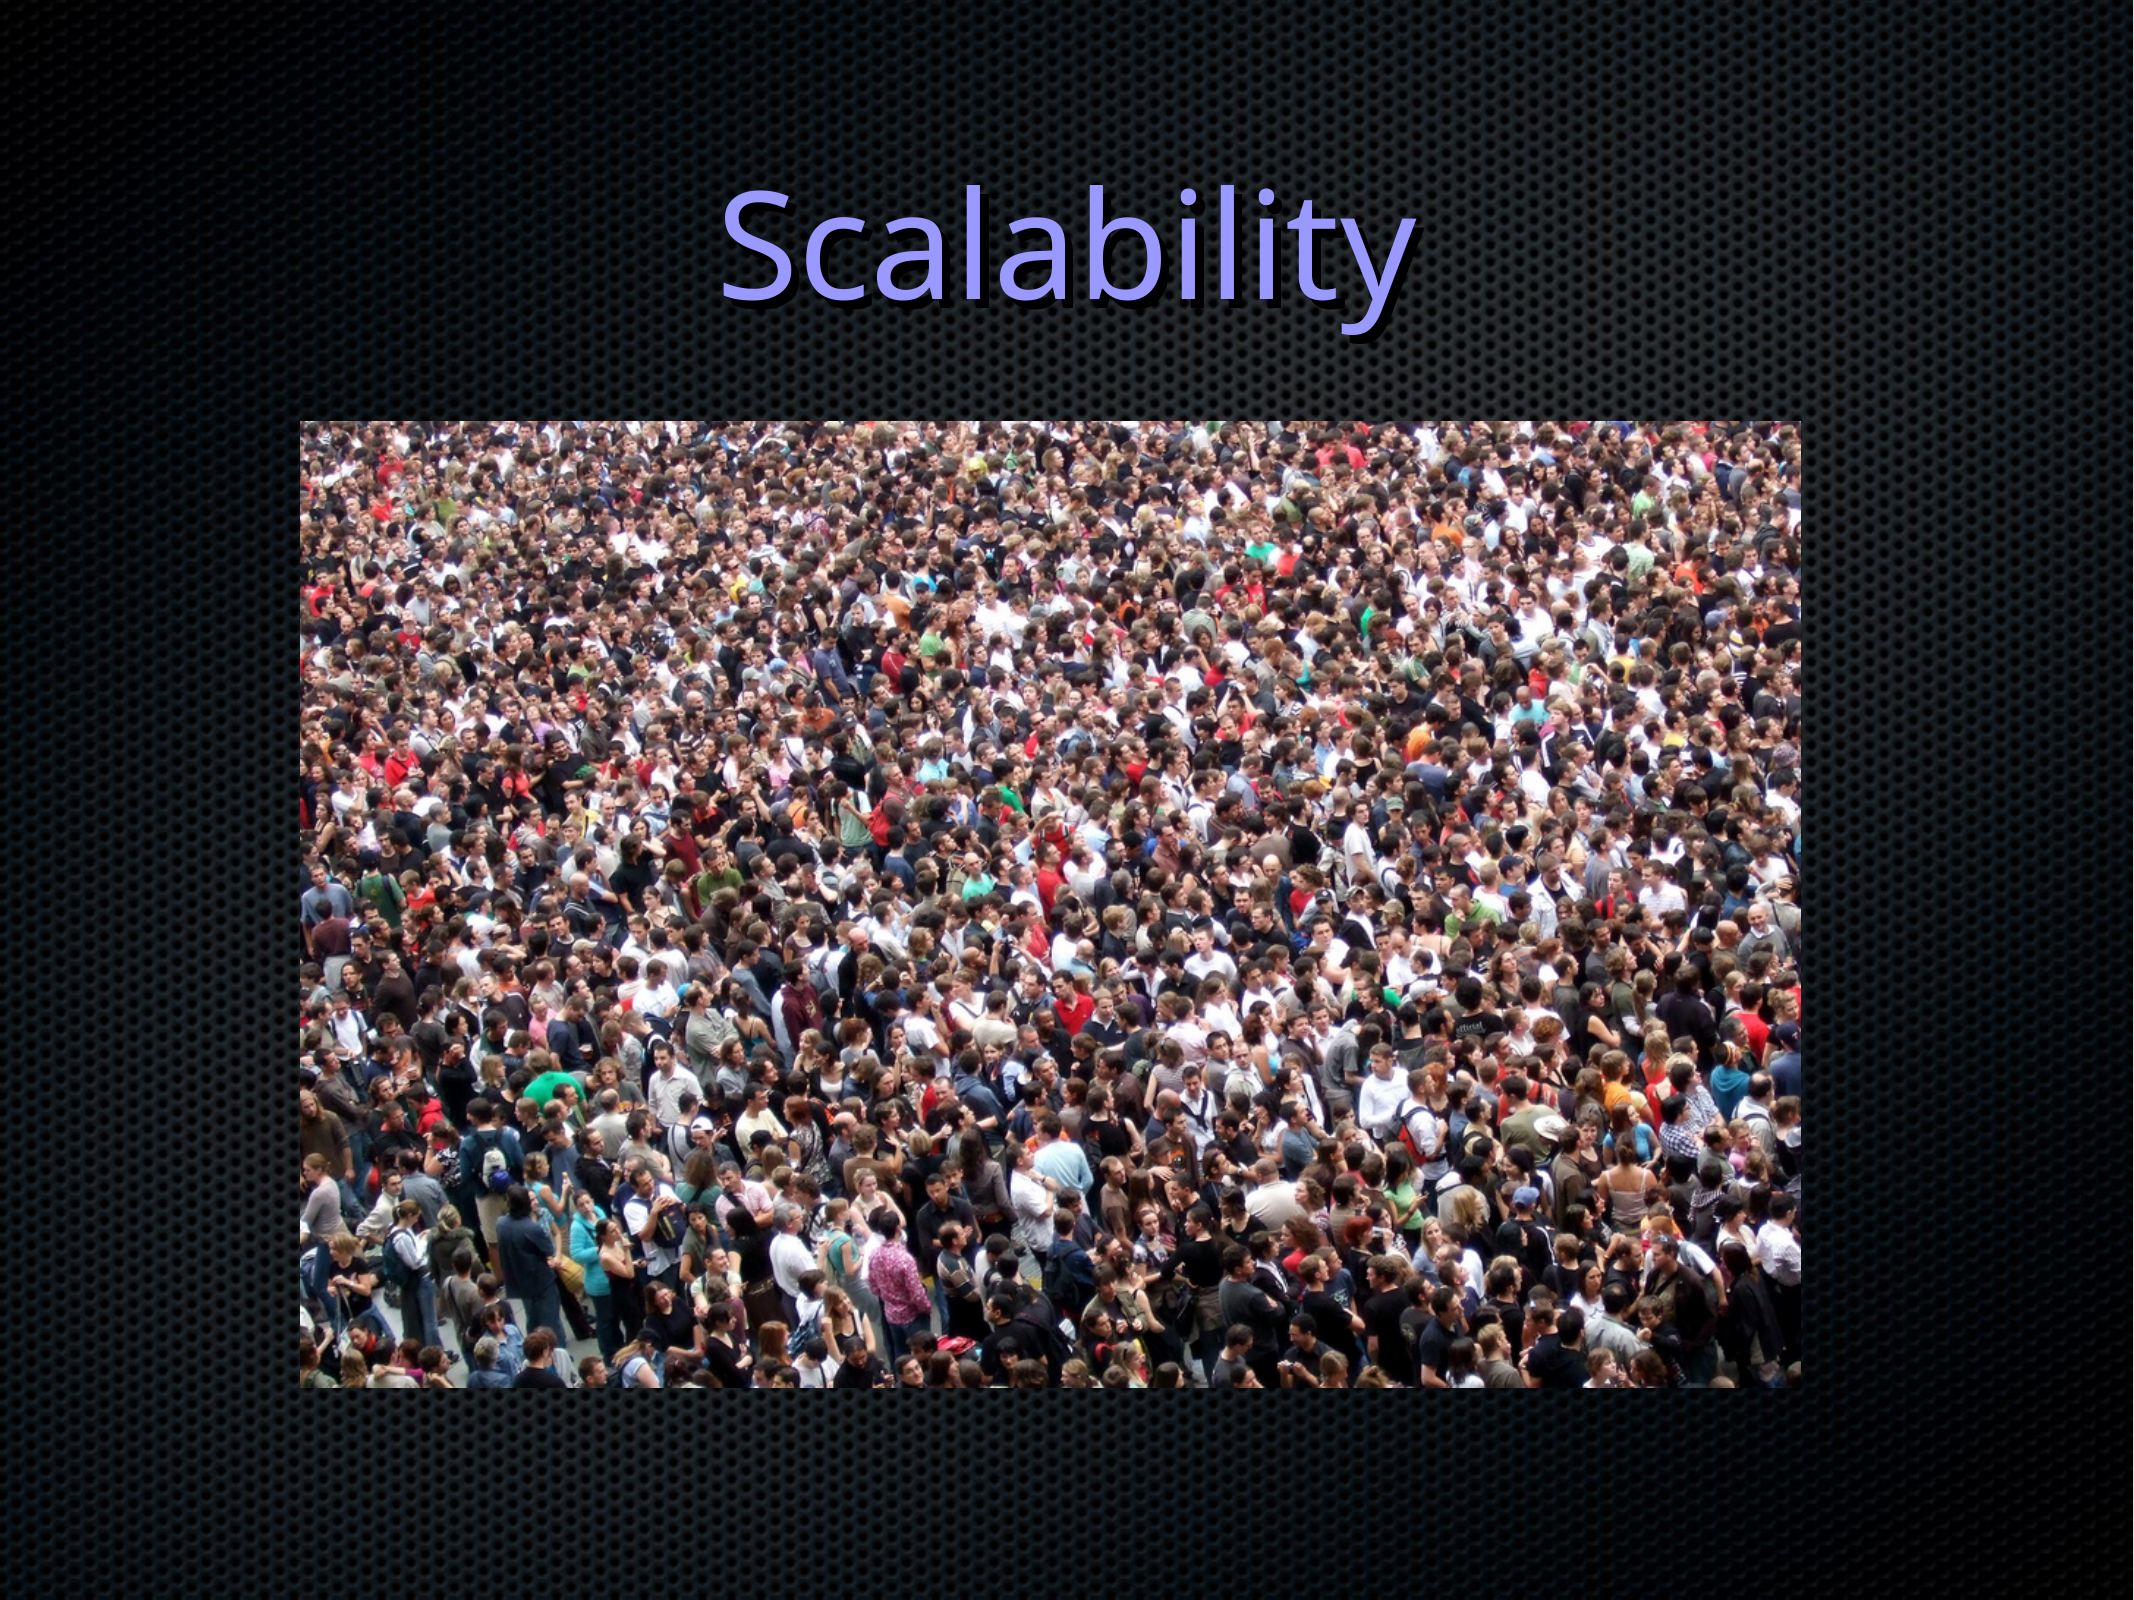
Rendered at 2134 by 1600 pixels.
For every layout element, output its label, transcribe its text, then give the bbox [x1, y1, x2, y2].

picture [0, 0, 2134, 1600]
title Scalability [129, 49, 2005, 435]
